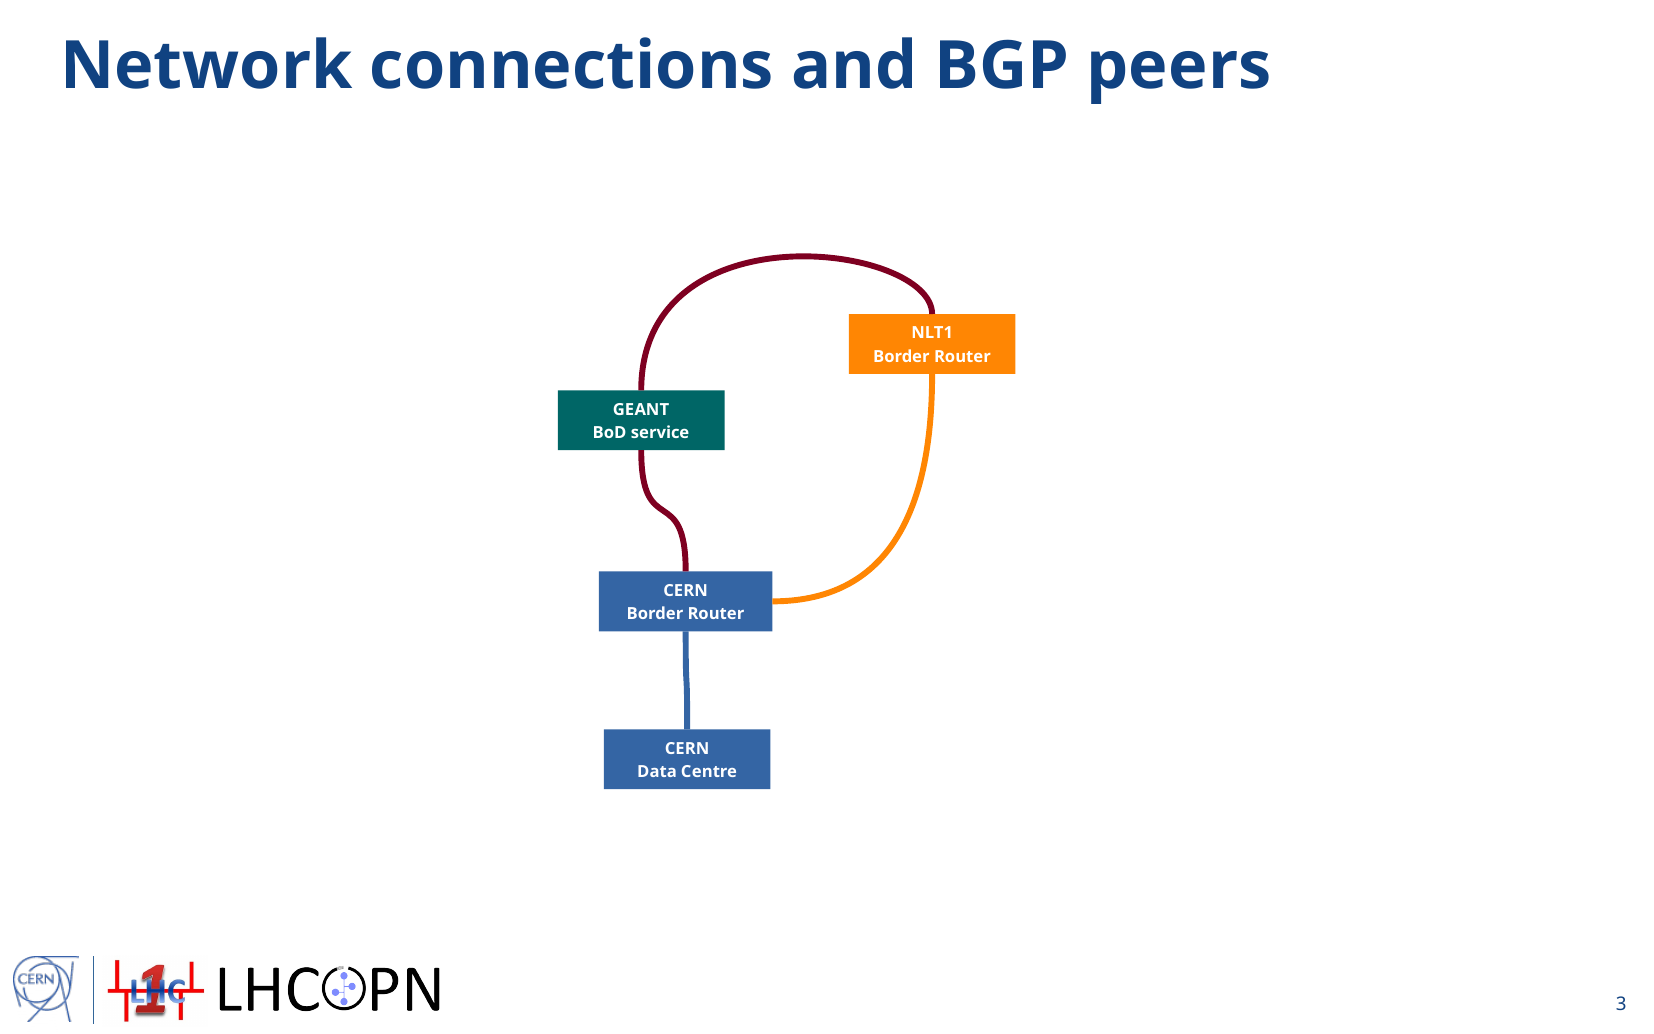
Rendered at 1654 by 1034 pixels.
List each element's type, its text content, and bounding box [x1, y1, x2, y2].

text_box NLT1 Border Router [848, 314, 1016, 374]
title Network connections and BGP peers [60, 0, 1528, 138]
picture [102, 955, 208, 1027]
text_box CERN Data Centre [603, 729, 771, 790]
text_box CERN Border Router [598, 571, 773, 632]
picture [217, 963, 444, 1014]
text_box GEANT BoD service [557, 390, 725, 451]
picture [13, 956, 79, 1032]
